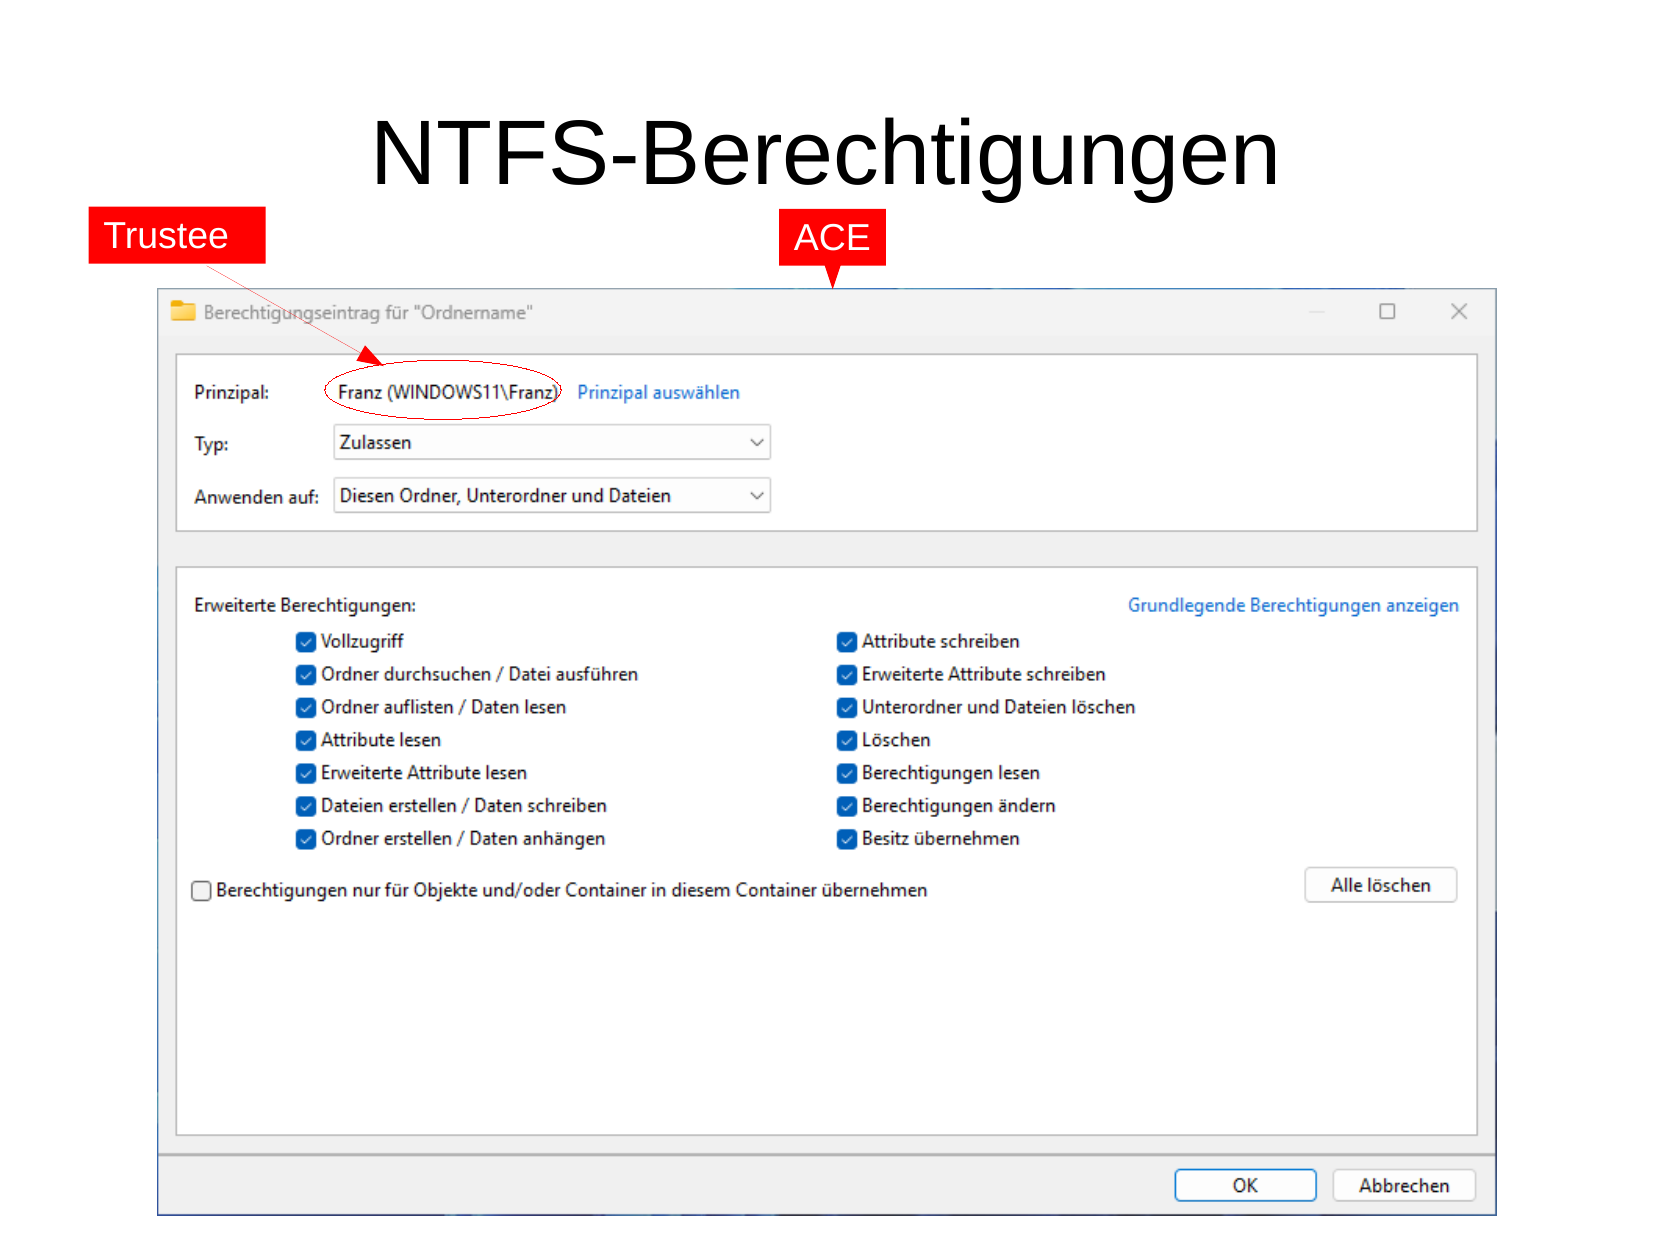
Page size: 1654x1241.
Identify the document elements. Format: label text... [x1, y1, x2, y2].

picture [157, 288, 1497, 1216]
title NTFS-Berechtigungen [82, 56, 1571, 250]
text_box ACE [779, 208, 886, 266]
text_box Trustee [88, 206, 266, 264]
